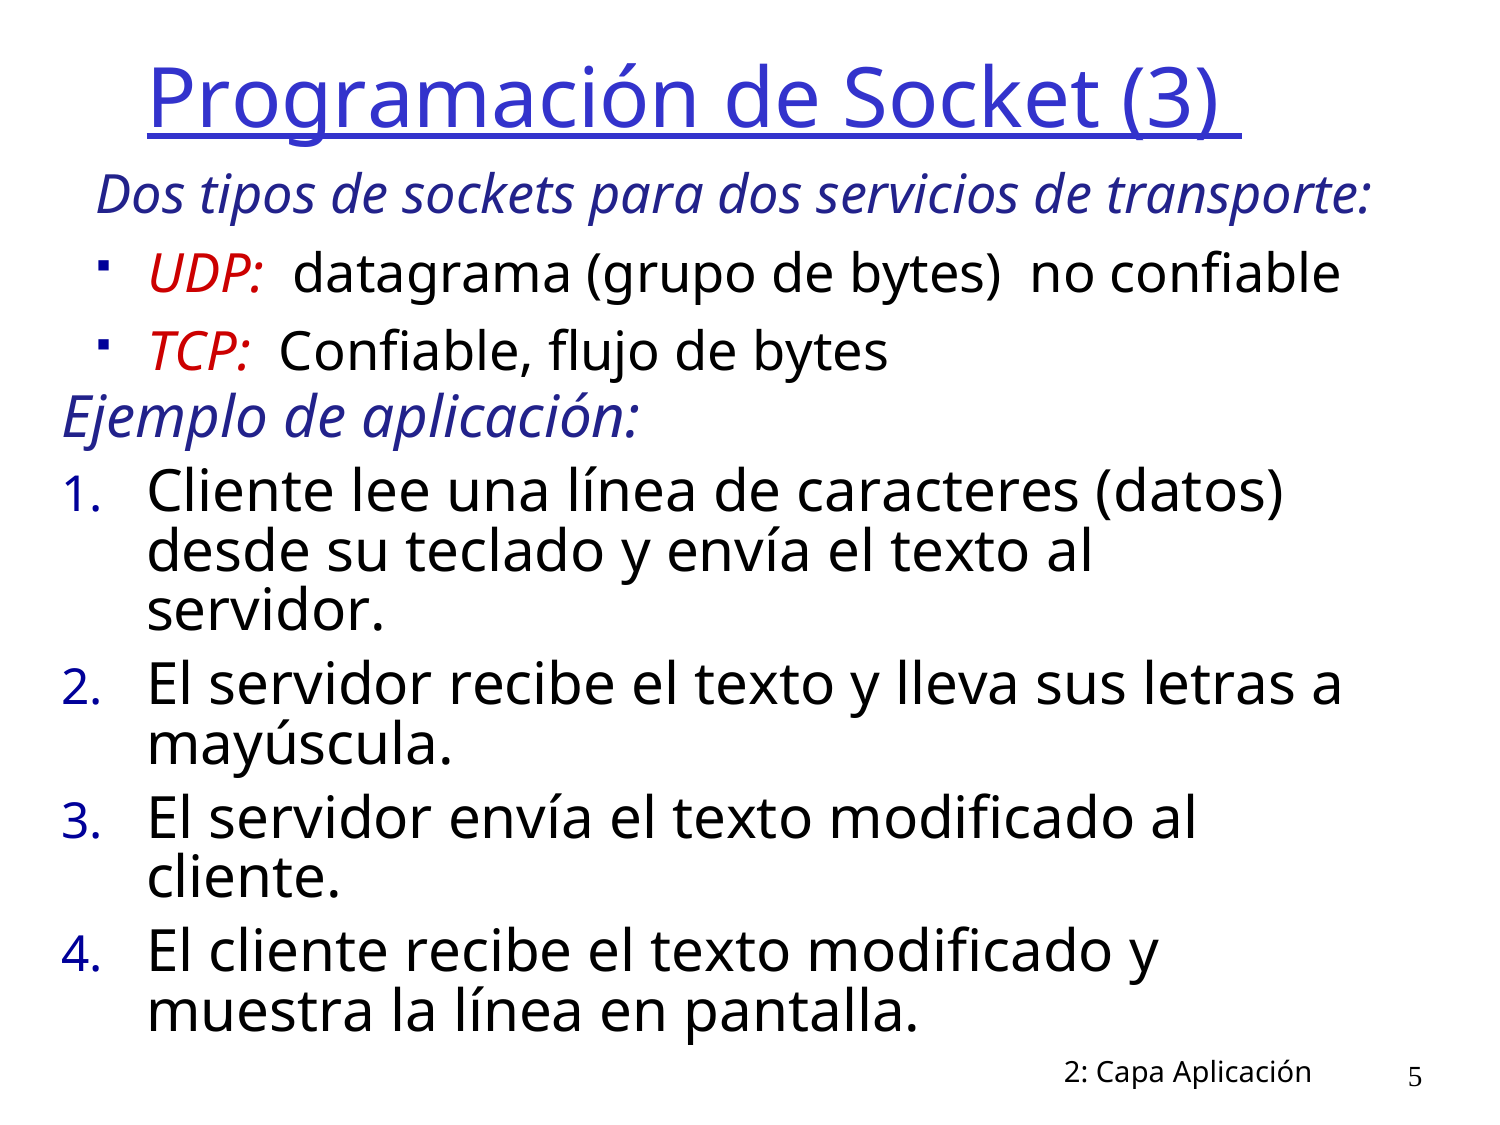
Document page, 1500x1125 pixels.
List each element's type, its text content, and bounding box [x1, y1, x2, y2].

title Programación de Socket (3) [100, 0, 1376, 152]
list Dos tipos de sockets para dos servicios de transporte: UDP: datagrama (grupo de bytes) no confiable TCP: Confiable, flujo de bytes [80, 152, 1397, 404]
text_box Ejemplo de aplicación: Cliente lee una línea de caracteres (datos) desde su teclado y envía el texto al servidor. El servidor recibe el texto y lleva sus letras a mayúscula. El servidor envía el texto modificado al cliente. El cliente recibe el texto modificado y muestra la línea en pantalla. [46, 382, 1363, 1067]
